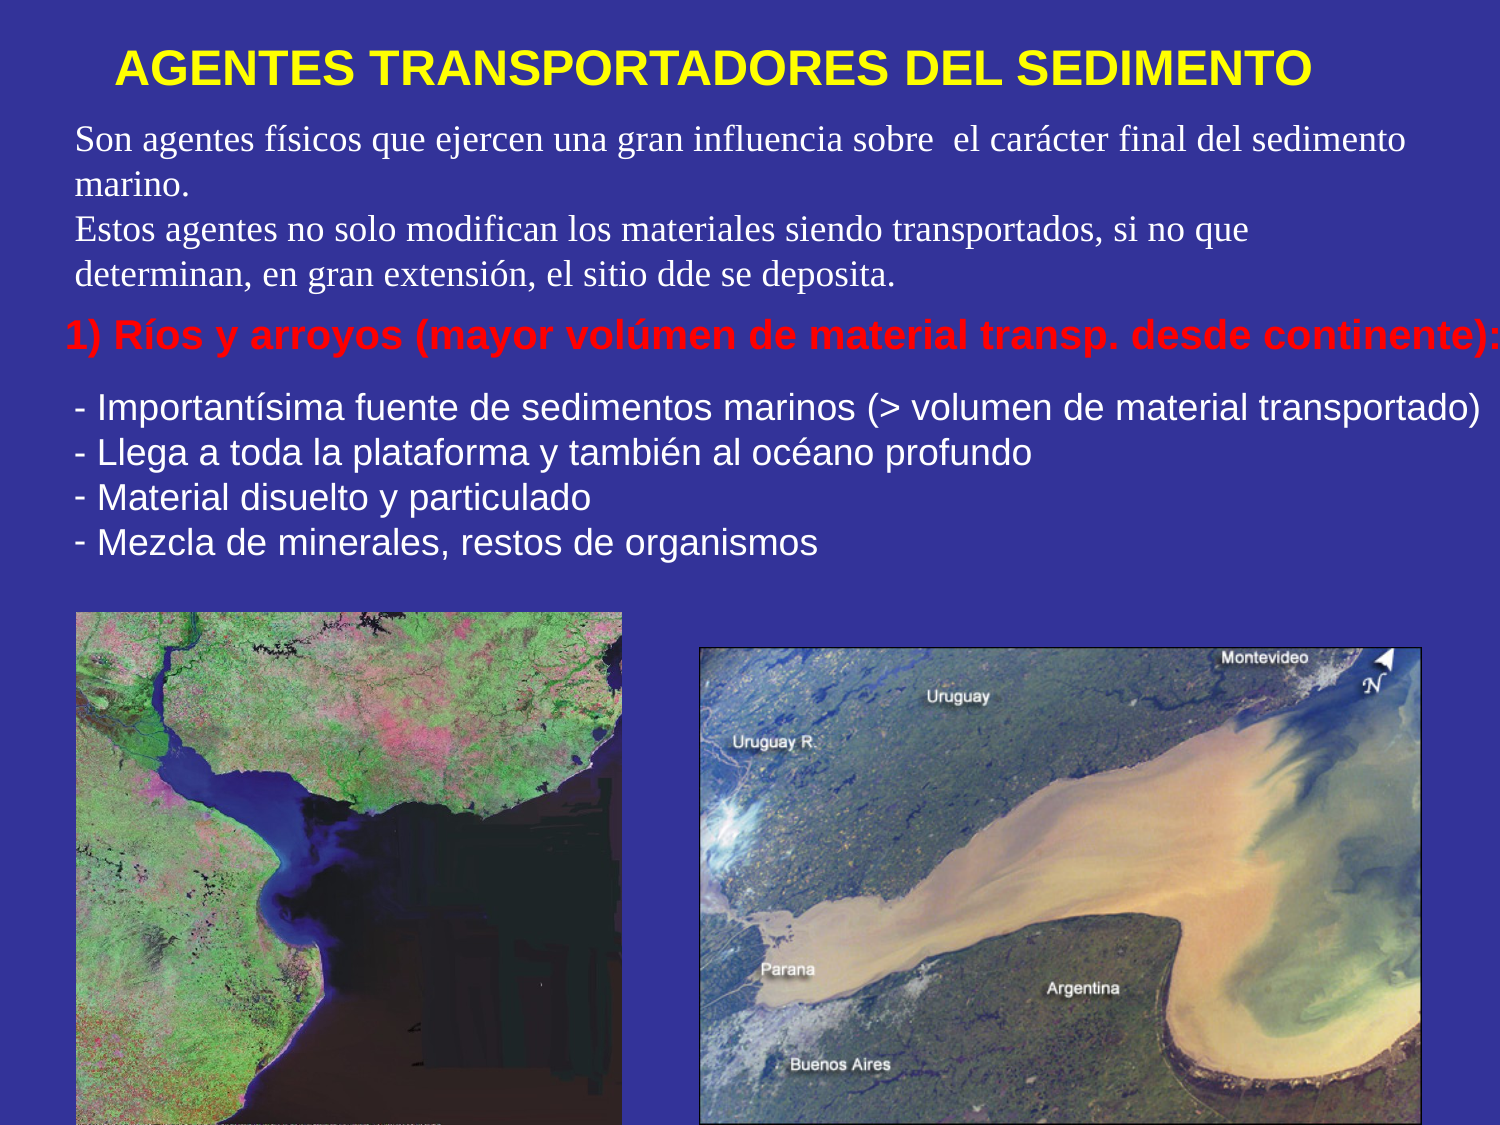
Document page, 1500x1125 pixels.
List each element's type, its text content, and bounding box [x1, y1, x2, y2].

text_box Son agentes físicos que ejercen una gran influencia sobre el carácter final del sedimento marino. Estos agentes no solo modifican los materiales siendo transportados, si no que determinan, en gran extensión, el sitio dde se deposita. [59, 106, 1426, 302]
text_box - Importantísima fuente de sedimentos marinos (> volumen de material transportado) - Llega a toda la plataforma y también al océano profundo Material disuelto y particulado Mezcla de minerales, restos de organismos [59, 374, 1497, 571]
picture [76, 612, 622, 1125]
picture [699, 647, 1422, 1125]
text_box AGENTES TRANSPORTADORES DEL SEDIMENTO [99, 27, 1336, 106]
text_box 1) Ríos y arroyos (mayor volúmen de material transp. desde continente): [50, 299, 1500, 366]
